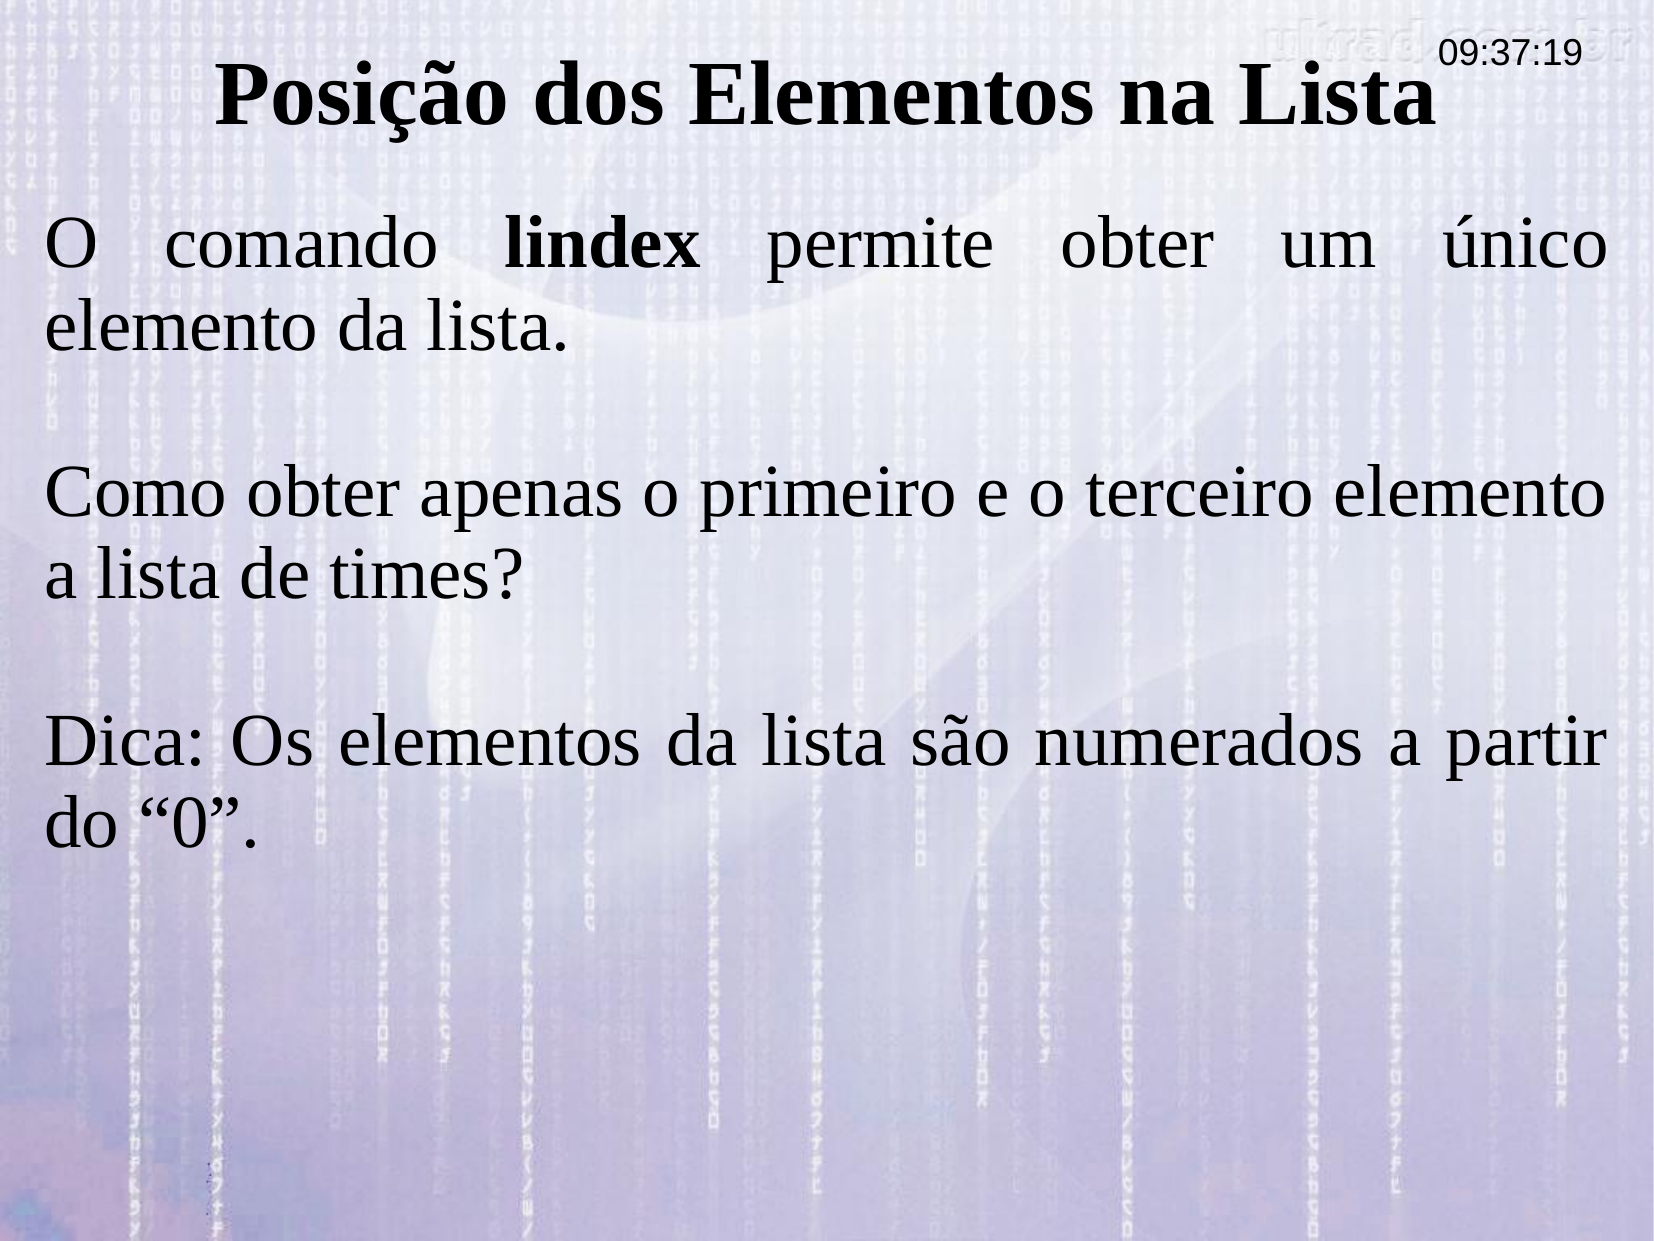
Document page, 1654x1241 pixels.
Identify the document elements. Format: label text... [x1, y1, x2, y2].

text_box O comando lindex permite obter um único elemento da lista. Como obter apenas o primeiro e o terceiro elemento a lista de times? Dica: Os elementos da lista são numerados a partir do “0”. [29, 193, 1625, 941]
text_box 10:08:44 [1423, 23, 1631, 94]
text_box Posição dos Elementos na Lista [29, 35, 1625, 171]
picture [0, 0, 1654, 1241]
